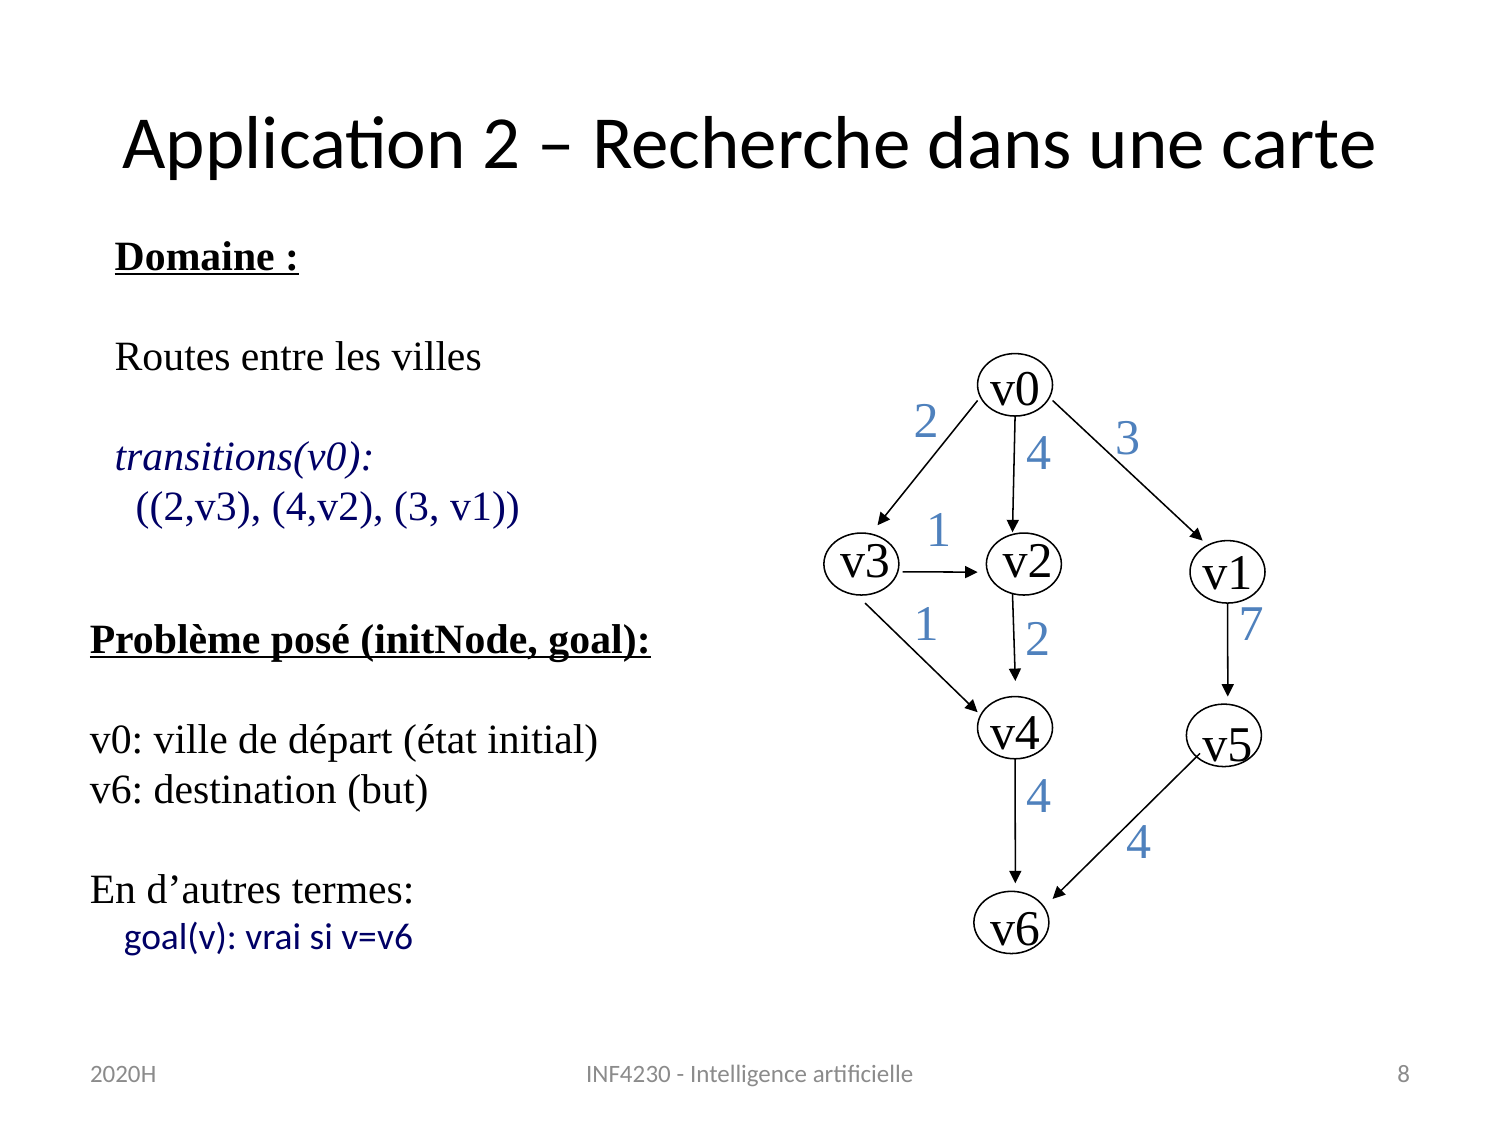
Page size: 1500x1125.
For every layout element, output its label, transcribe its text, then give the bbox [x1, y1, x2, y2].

text_box 4 [1111, 801, 1166, 877]
footer INF4230 - Intelligence artificielle [512, 1042, 988, 1103]
slide_number 2020H [75, 1042, 425, 1103]
text_box v5 [1187, 704, 1268, 779]
text_box 2 [1010, 597, 1065, 673]
slide_number <numéro> [1074, 1042, 1425, 1103]
text_box 1 [911, 489, 966, 565]
text_box v6 [975, 888, 1055, 964]
title Application 2 – Recherche dans une carte [75, 45, 1425, 233]
text_box 4 [1011, 754, 1066, 830]
text_box 2 [898, 380, 954, 456]
text_box v1 [1187, 532, 1268, 608]
text_box v4 [975, 691, 1055, 767]
text_box v3 [825, 519, 905, 595]
text_box Problème posé (initNode, goal): v0: ville de départ (état initial) v6: destination (but) En d’autres termes: goal(v): vrai si v=v6 [74, 604, 738, 965]
text_box v2 [987, 519, 1068, 595]
text_box Domaine : Routes entre les villes transitions(v0): ((2,v3), (4,v2), (3, v1)) [99, 221, 700, 587]
text_box 7 [1223, 583, 1279, 659]
text_box 4 [1011, 411, 1066, 487]
text_box v0 [975, 347, 1055, 423]
text_box 1 [898, 583, 954, 659]
text_box 3 [1100, 397, 1155, 472]
